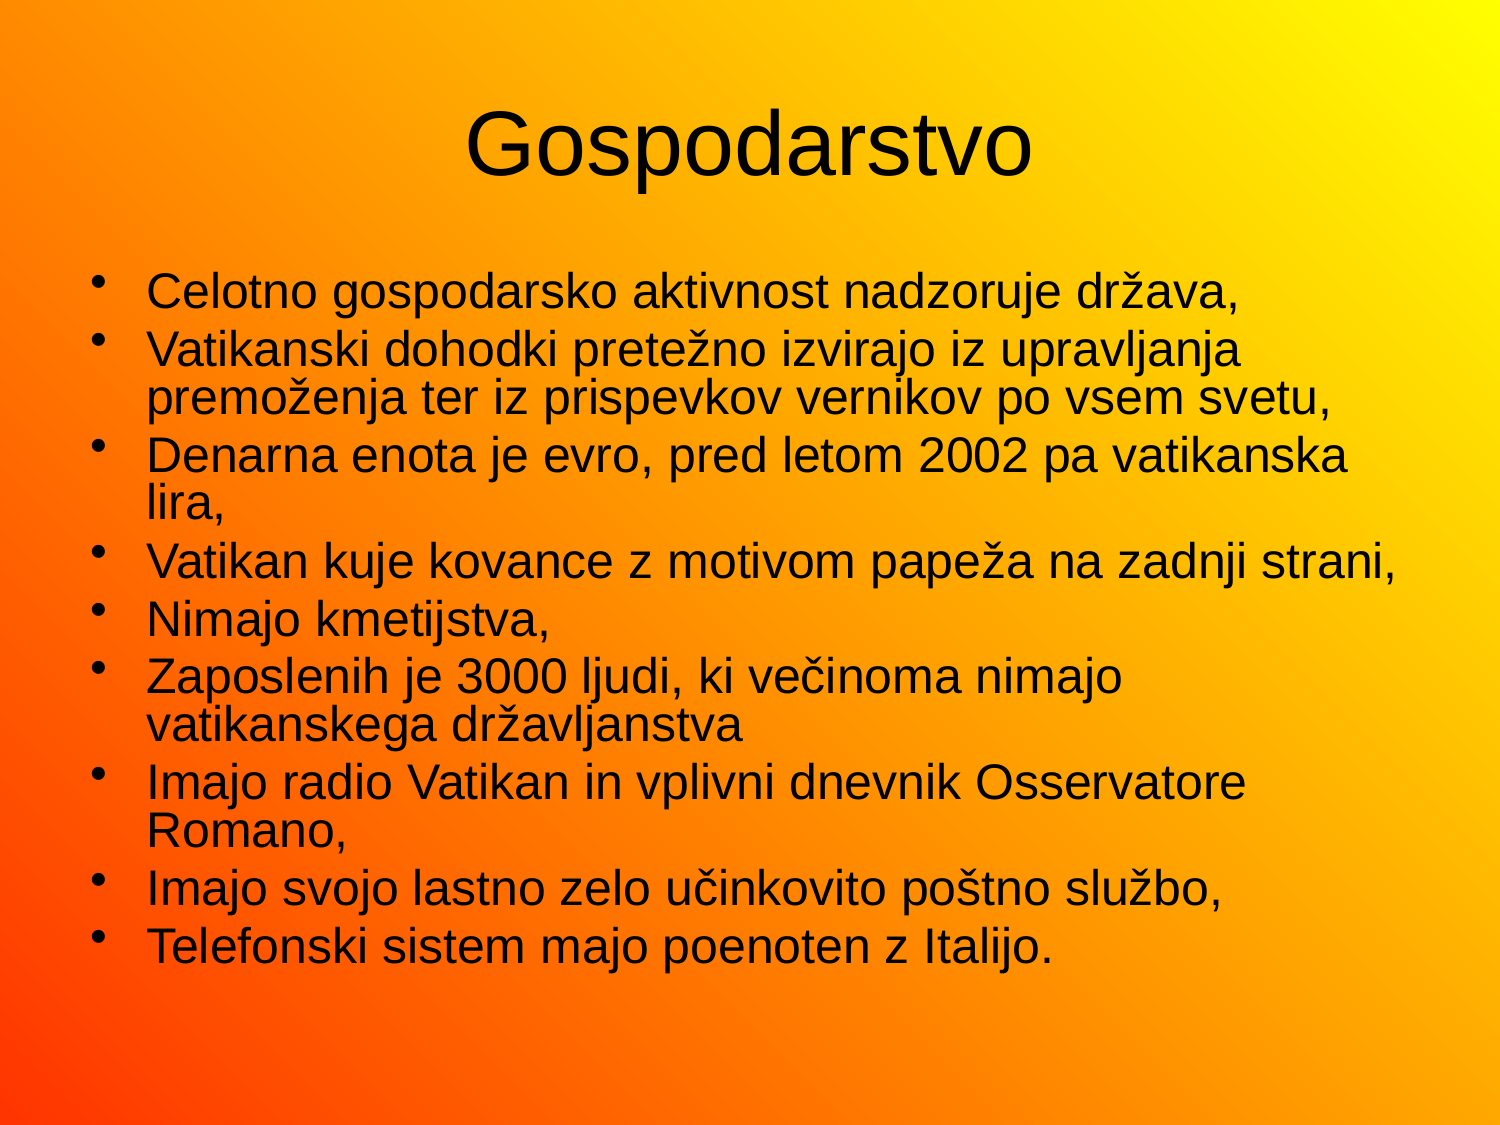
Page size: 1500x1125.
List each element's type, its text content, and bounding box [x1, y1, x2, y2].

list Celotno gospodarsko aktivnost nadzoruje država, Vatikanski dohodki pretežno izvirajo iz upravljanja premoženja ter iz prispevkov vernikov po vsem svetu, Denarna enota je evro, pred letom 2002 pa vatikanska lira, Vatikan kuje kovance z motivom papeža na zadnji strani, Nimajo kmetijstva, Zaposlenih je 3000 ljudi, ki večinoma nimajo vatikanskega državljanstva Imajo radio Vatikan in vplivni dnevnik Osservatore Romano, Imajo svojo lastno zelo učinkovito poštno službo, Telefonski sistem majo poenoten z Italijo. [75, 262, 1425, 1005]
title Gospodarstvo [75, 45, 1425, 233]
